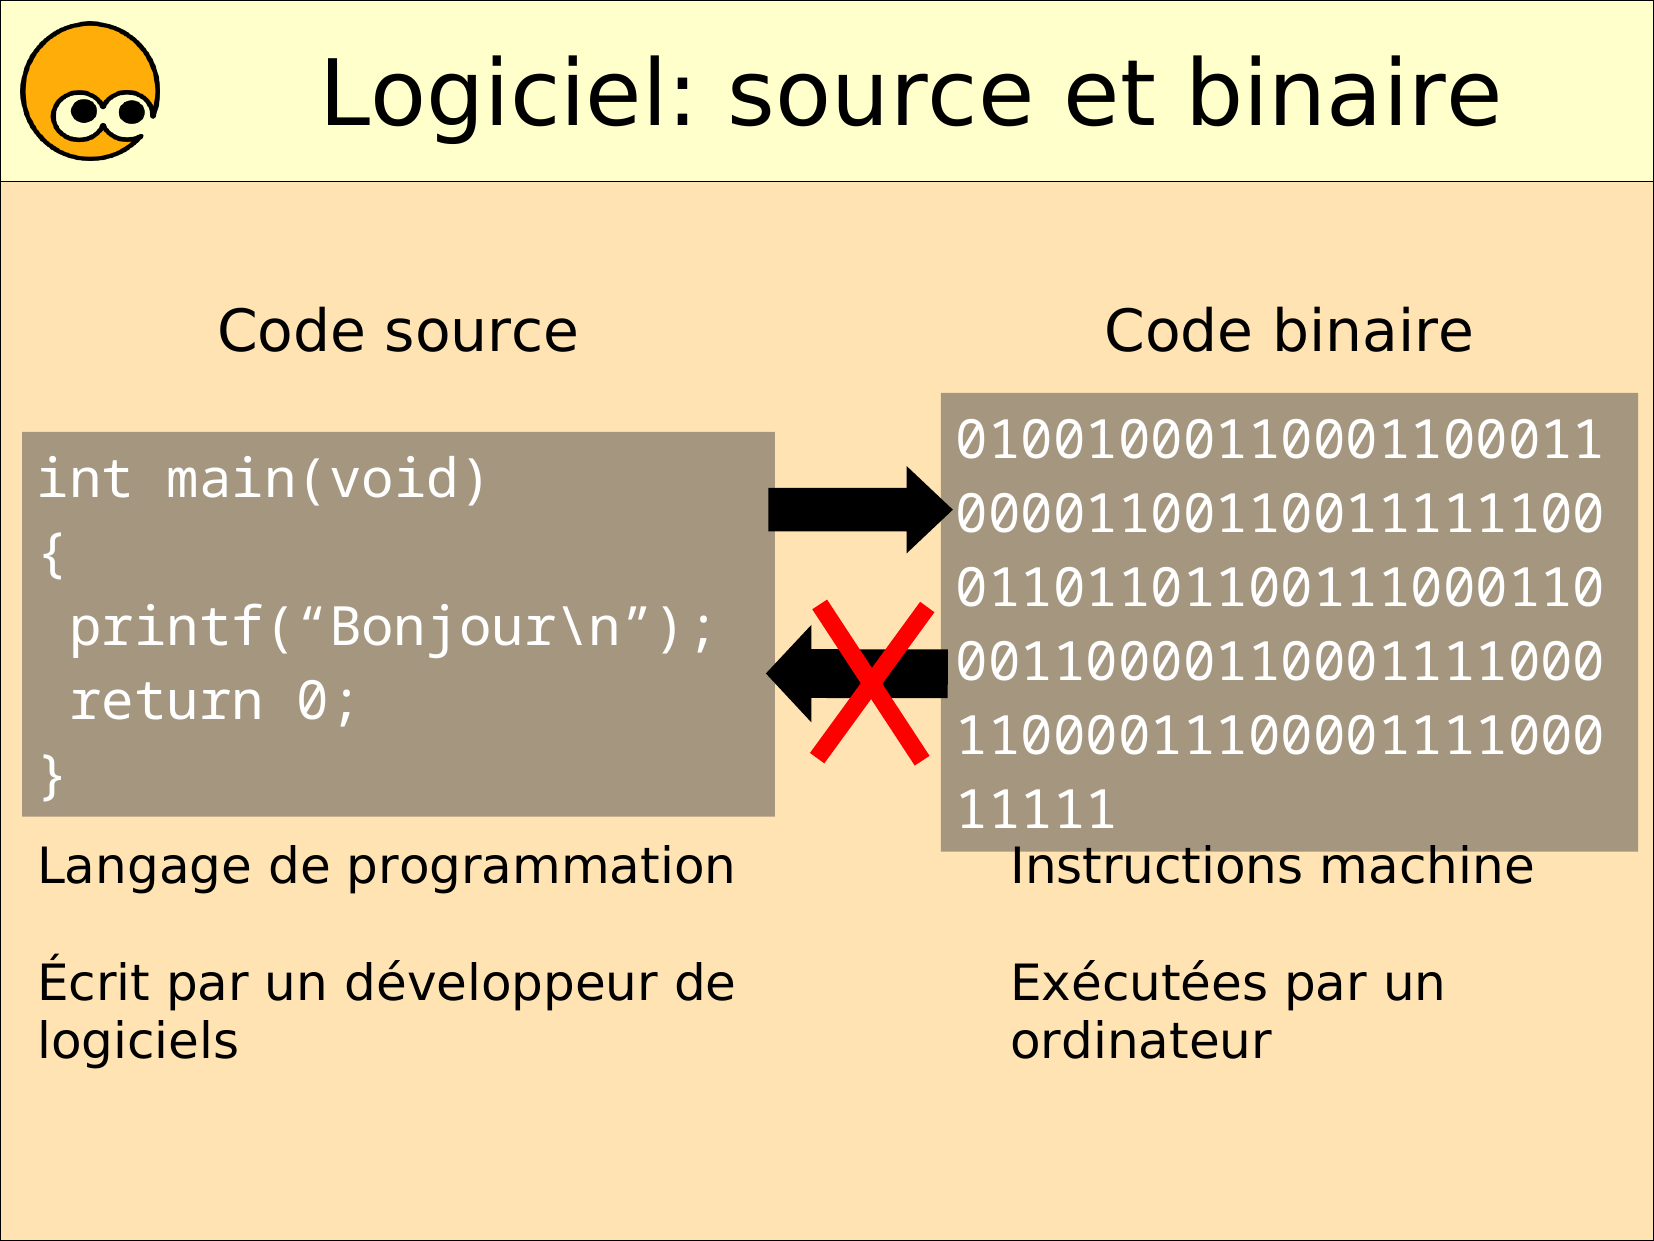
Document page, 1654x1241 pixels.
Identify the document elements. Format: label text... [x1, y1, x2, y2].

text_box [861, 649, 885, 666]
title Logiciel: source et binaire [203, 33, 1620, 154]
text_box 010010001100011000110000110011001111110001101101100111000110001100001100011110001100001110000111100011111 [940, 392, 1639, 786]
text_box [765, 624, 860, 723]
text_box int main(void) { printf(“Bonjour\n”); return 0; } [22, 431, 775, 762]
text_box [883, 649, 948, 699]
text_box Instructions machine Exécutées par un ordinateur [995, 830, 1584, 1078]
text_box Code source [186, 289, 611, 382]
text_box Langage de programmation Écrit par un développeur de logiciels [22, 830, 775, 1078]
text_box [768, 466, 953, 554]
text_box Code binaire [1089, 289, 1490, 382]
picture [20, 21, 160, 161]
